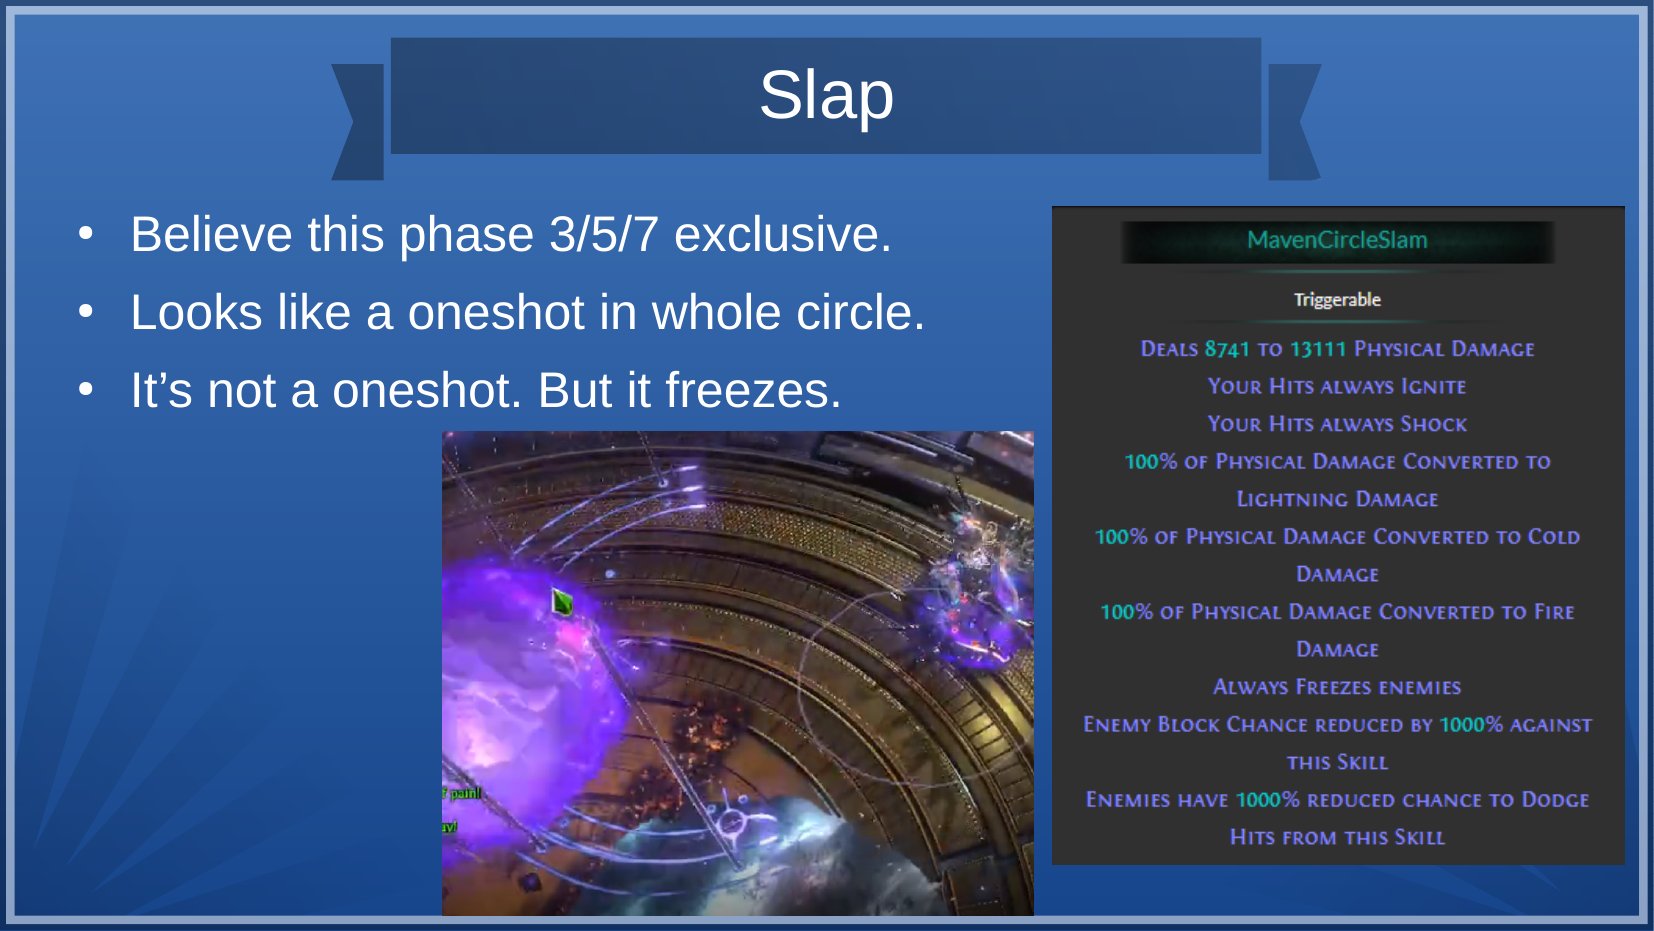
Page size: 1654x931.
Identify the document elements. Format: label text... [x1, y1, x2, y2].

picture [1052, 206, 1625, 865]
title Slap [389, 35, 1264, 154]
list Believe this phase 3/5/7 exclusive. Looks like a oneshot in whole circle. It’s not a oneshot. But it freezes. [59, 206, 981, 830]
picture [442, 431, 1034, 916]
